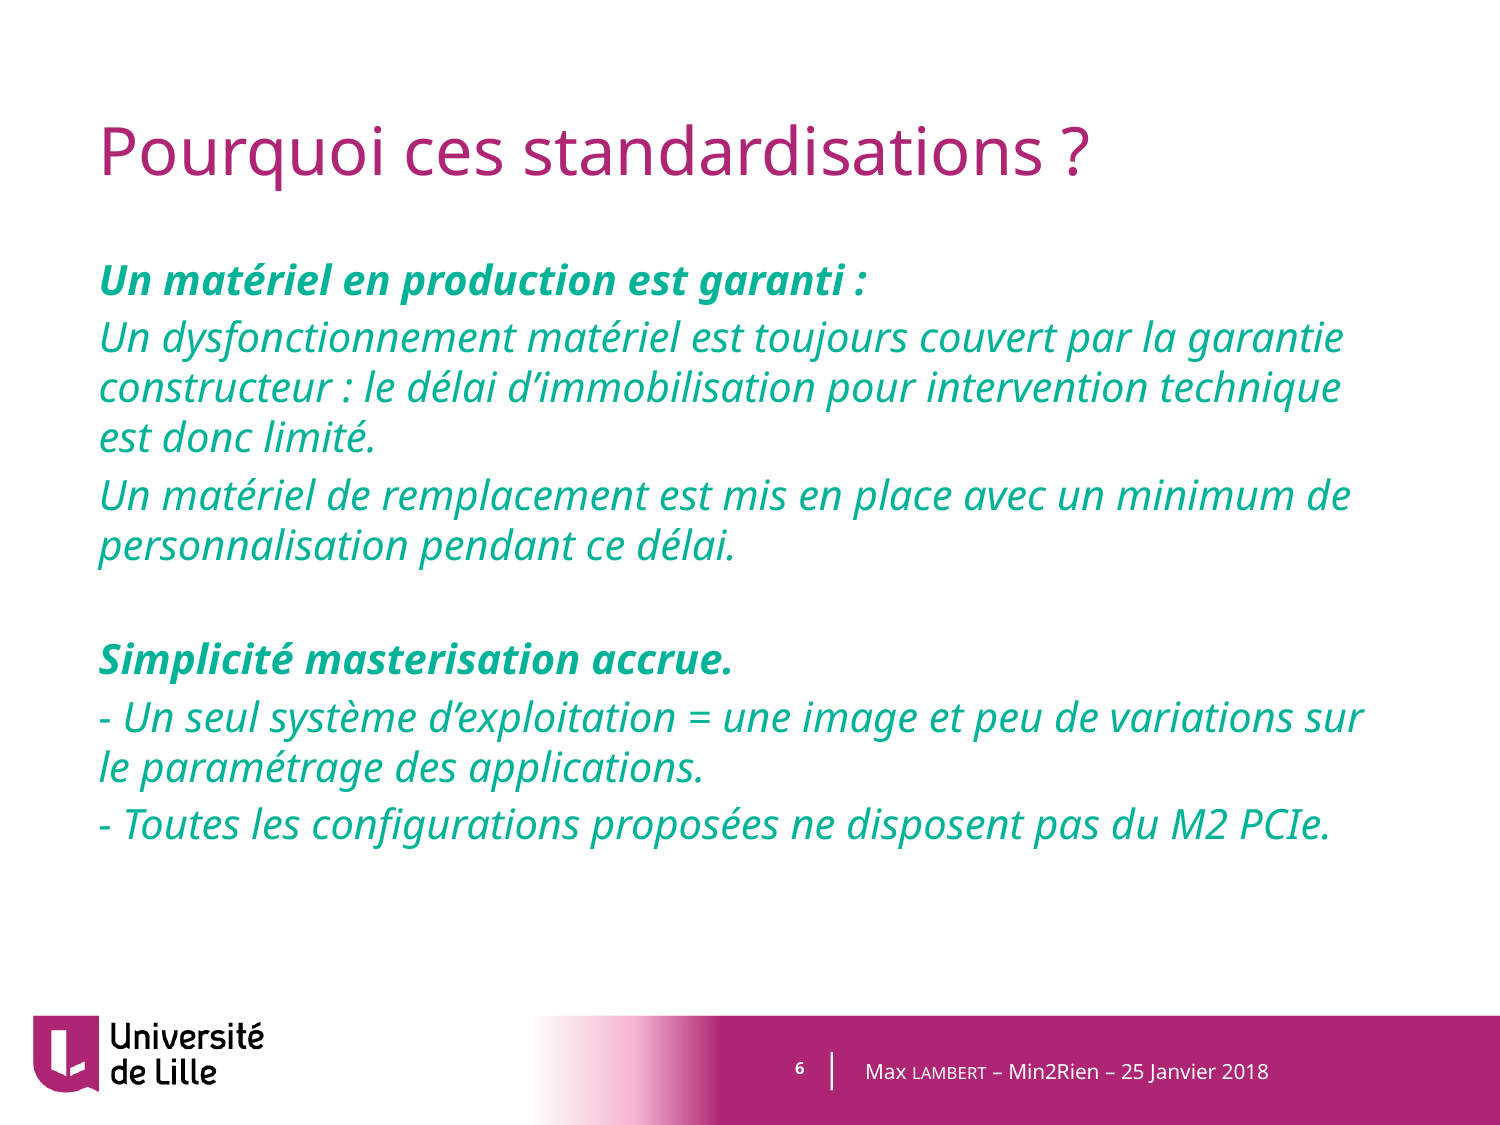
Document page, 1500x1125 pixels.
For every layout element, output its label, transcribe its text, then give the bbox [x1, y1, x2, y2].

picture [0, 0, 1500, 1125]
list Pourquoi ces standardisations ? Un matériel en production est garanti : Un dysfonctionnement matériel est toujours couvert par la garantie constructeur : le délai d’immobilisation pour intervention technique est donc limité. Un matériel de remplacement est mis en place avec un minimum de personnalisation pendant ce délai. Simplicité masterisation accrue. - Un seul système d’exploitation = une image et peu de variations sur le paramétrage des applications. - Toutes les configurations proposées ne disposent pas du M2 PCIe. [98, 108, 1401, 911]
